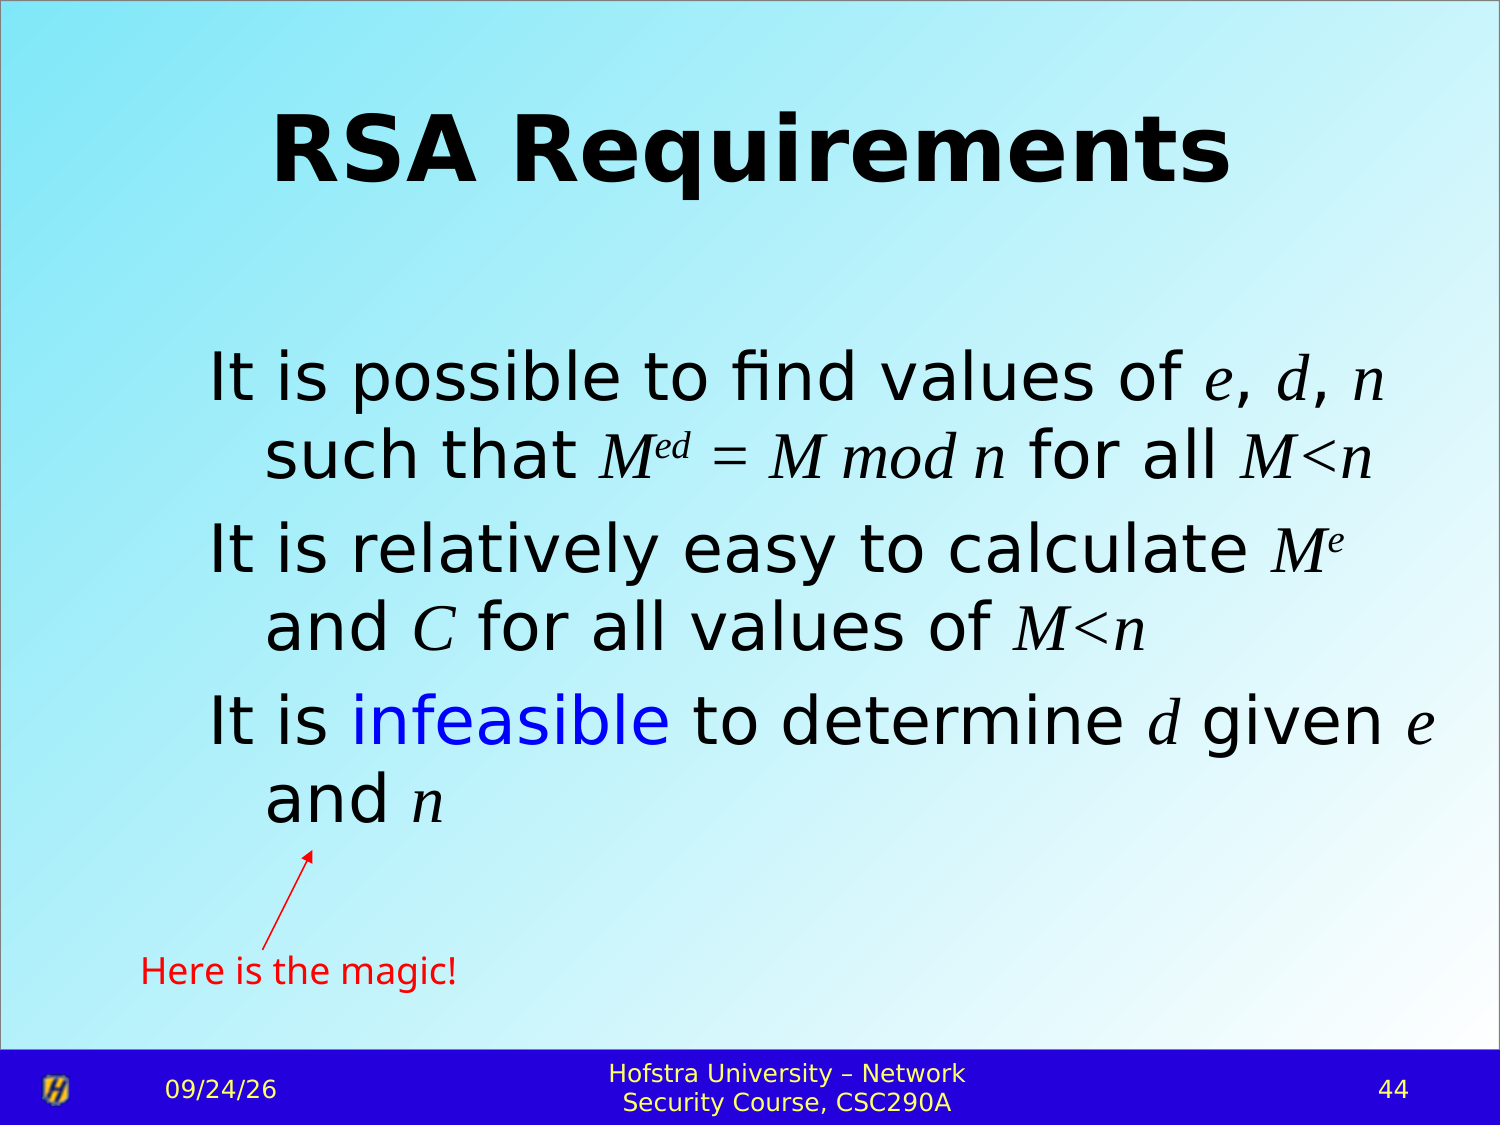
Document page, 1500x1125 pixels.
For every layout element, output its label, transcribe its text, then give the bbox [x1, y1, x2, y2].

text_box Here is the magic! [124, 937, 488, 1004]
title RSA Requirements [112, 85, 1391, 212]
list It is possible to find values of e, d, n such that Med = M mod n for all M<n It is relatively easy to calculate Me and C for all values of M<n It is infeasible to determine d given e and n [193, 330, 1469, 1007]
picture [37, 1072, 76, 1110]
